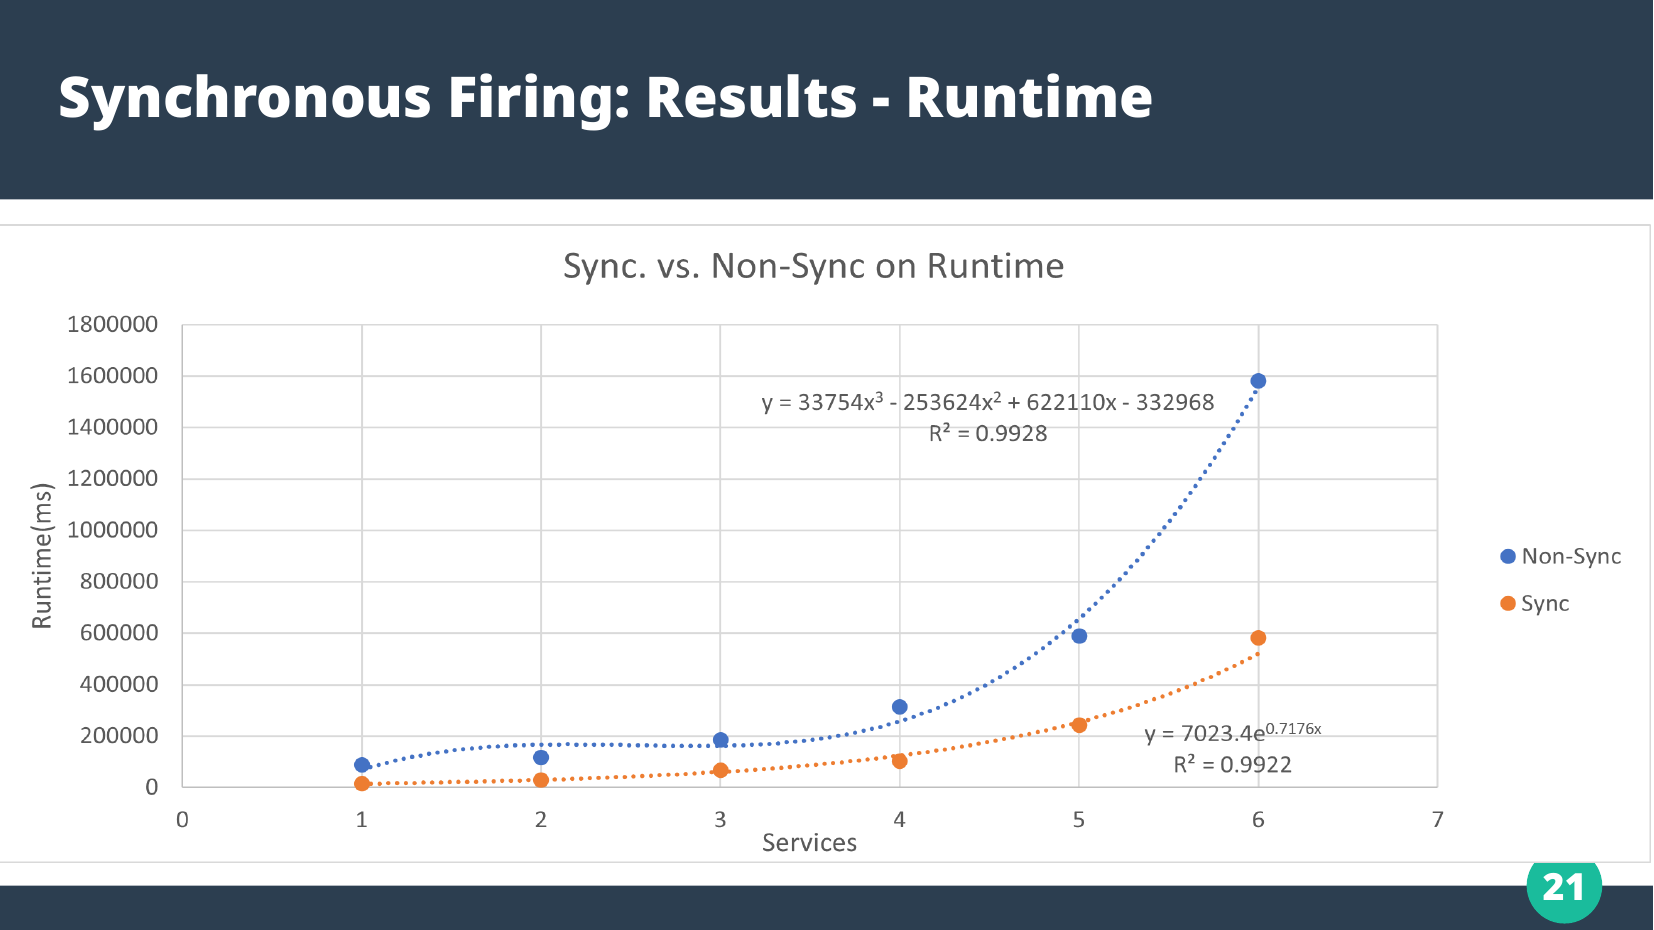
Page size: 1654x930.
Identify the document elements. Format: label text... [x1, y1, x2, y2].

title Synchronous Firing: Results - Runtime [58, 36, 1594, 156]
picture [0, 224, 1651, 863]
